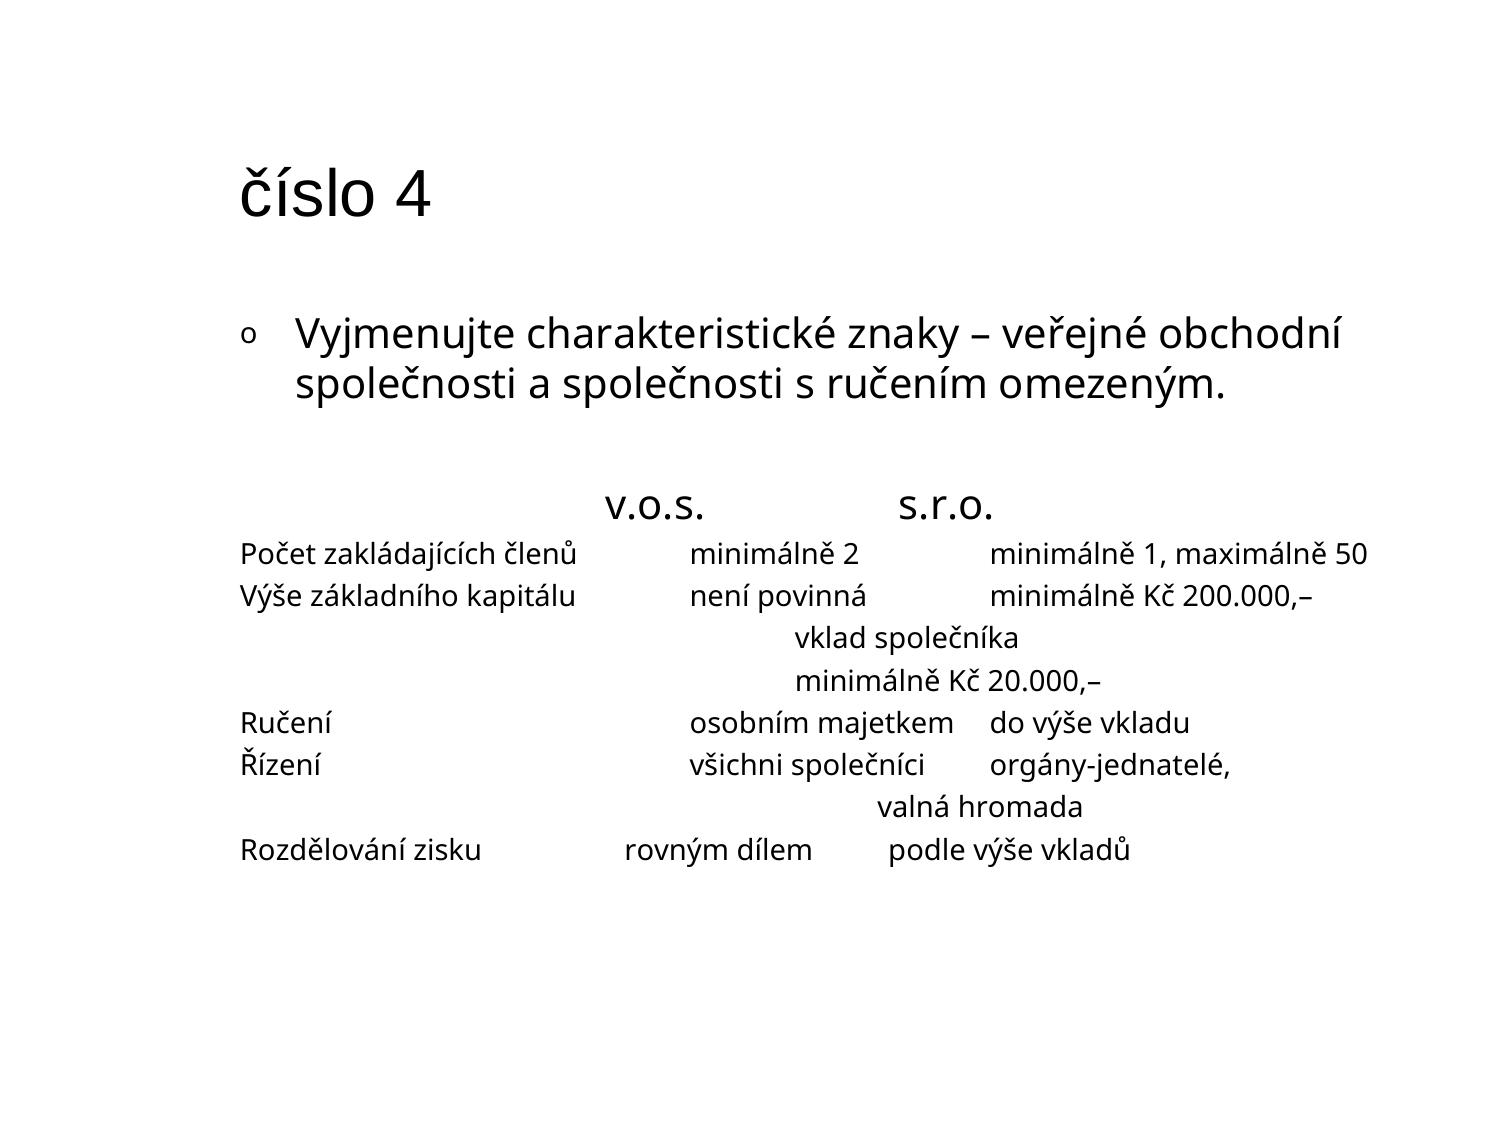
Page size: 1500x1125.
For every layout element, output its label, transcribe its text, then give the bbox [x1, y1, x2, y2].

title číslo 4 [224, 49, 1425, 237]
list Vyjmenujte charakteristické znaky – veřejné obchodní společnosti a společnosti s ručením omezeným. v.o.s. s.r.o. Počet zakládajících členů minimálně 2 minimálně 1, maximálně 50 Výše základního kapitálu není povinná minimálně Kč 200.000,– vklad společníka minimálně Kč 20.000,– Ručení osobním majetkem do výše vkladu Řízení všichni společníci orgány-jednatelé, valná hromada Rozdělování zisku rovným dílem podle výše vkladů [224, 299, 1425, 975]
